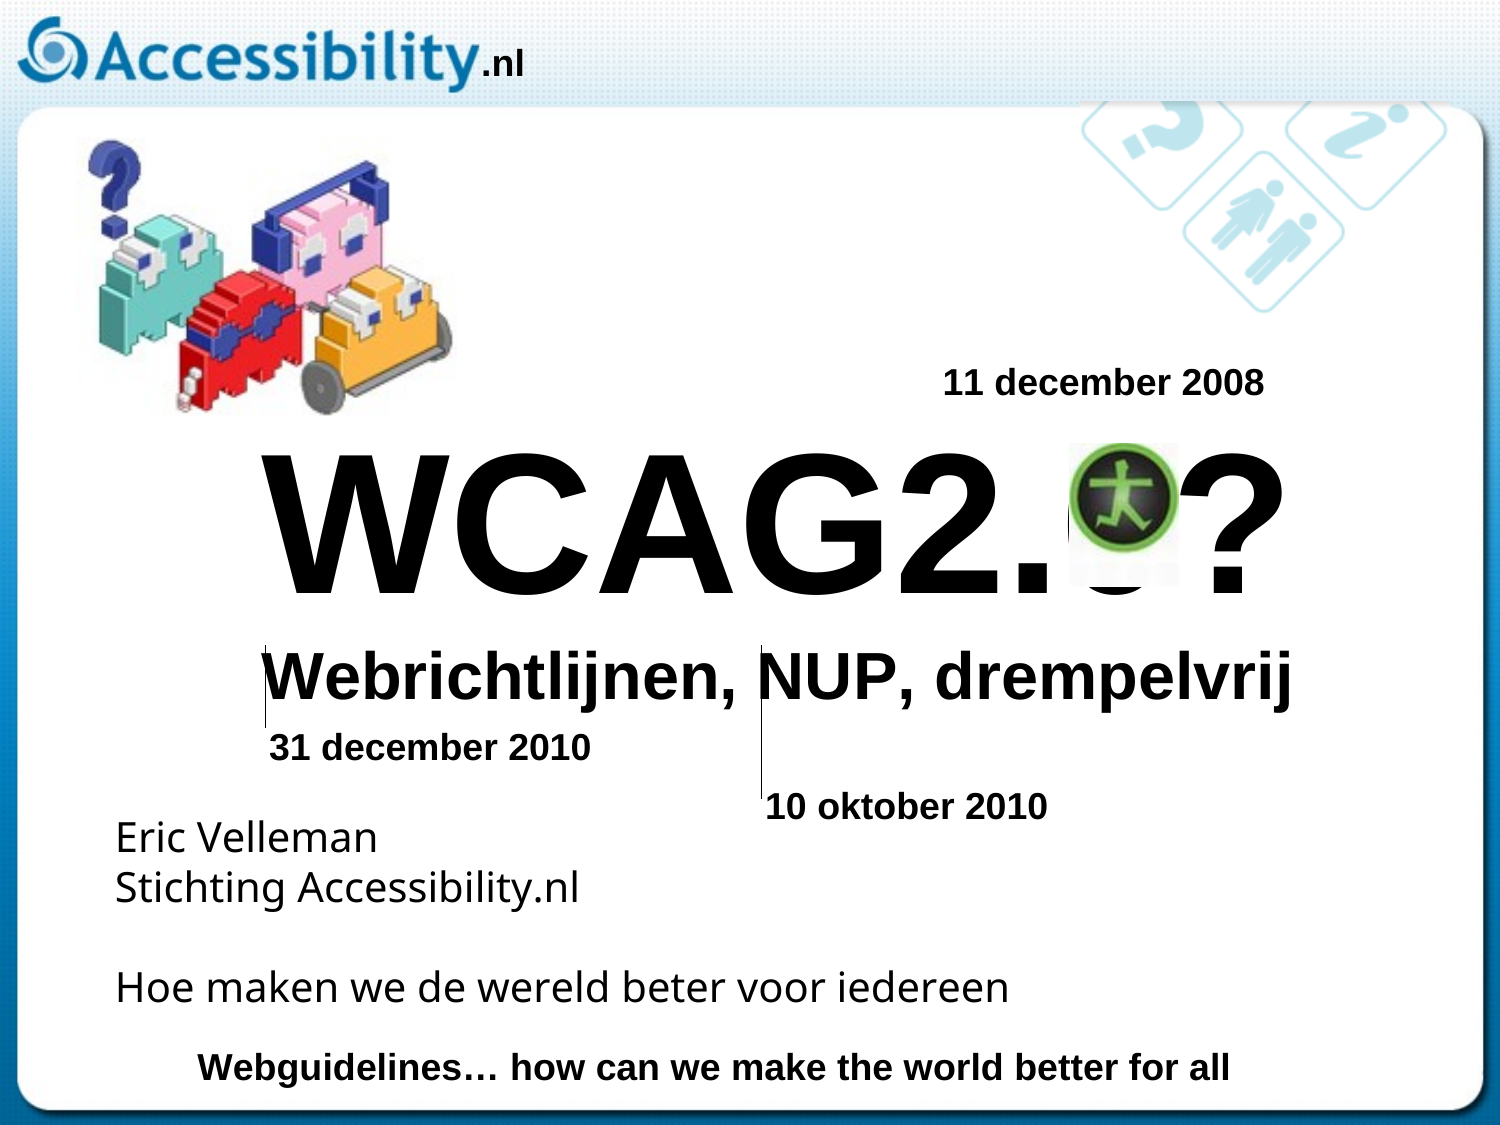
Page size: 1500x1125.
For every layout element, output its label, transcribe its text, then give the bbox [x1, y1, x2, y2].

text_box 10 oktober 2010 [750, 773, 1064, 835]
text_box Webguidelines… how can we make the world better for all [182, 1034, 1248, 1096]
picture [1489, 949, 1493, 959]
text_box 11 december 2008 [927, 349, 1280, 411]
text_box Eric Velleman Stichting Accessibility.nl Hoe maken we de wereld beter voor iedereen [100, 503, 1223, 1019]
text_box .nl [466, 30, 541, 92]
text_box WCAG2.0? Webrichtlijnen, NUP, drempelvrij [246, 385, 1310, 721]
text_box 31 december 2010 [254, 715, 607, 776]
picture [0, 0, 1500, 1117]
